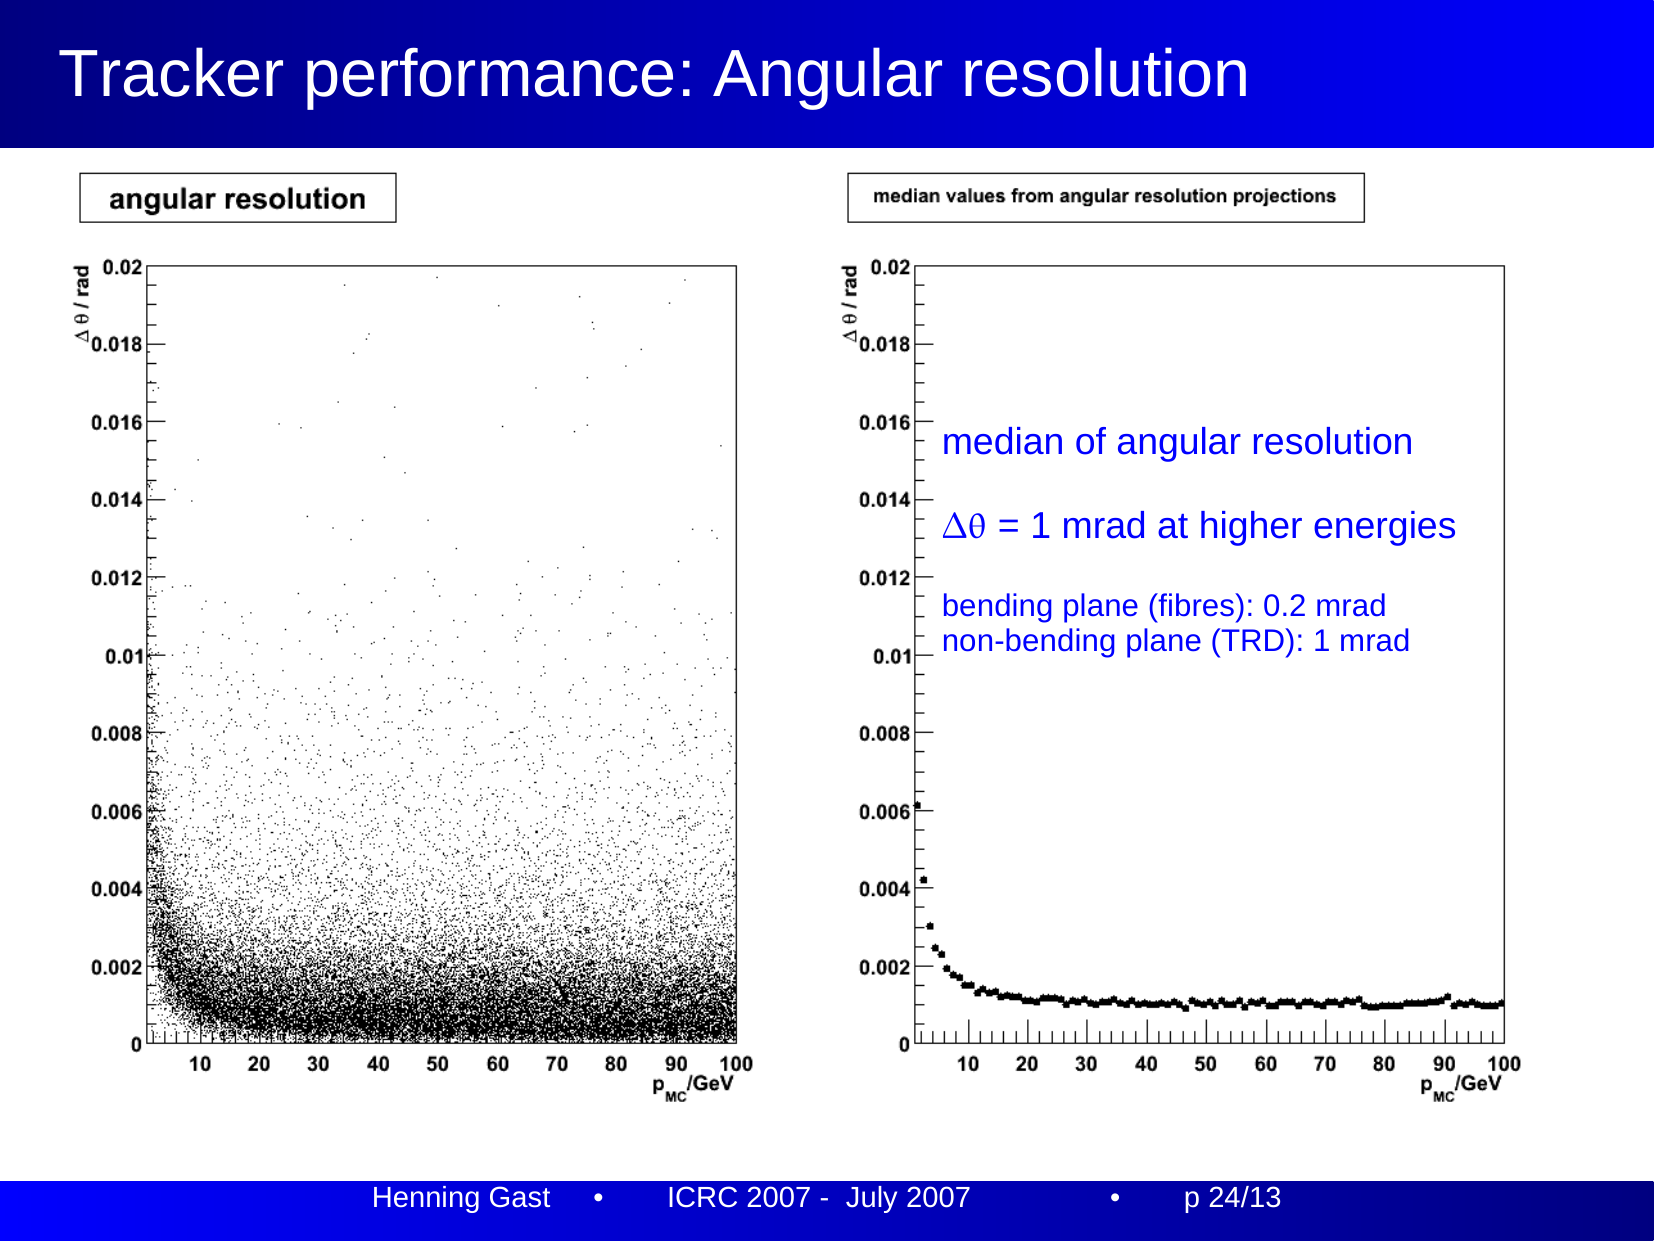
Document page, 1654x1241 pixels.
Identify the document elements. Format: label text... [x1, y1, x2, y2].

picture [59, 160, 1595, 1152]
text_box median of angular resolution  = 1 mrad at higher energies bending plane (fibres): 0.2 mrad non-bending plane (TRD): 1 mrad [927, 413, 1520, 694]
title Tracker performance: Angular resolution [0, 0, 1654, 148]
